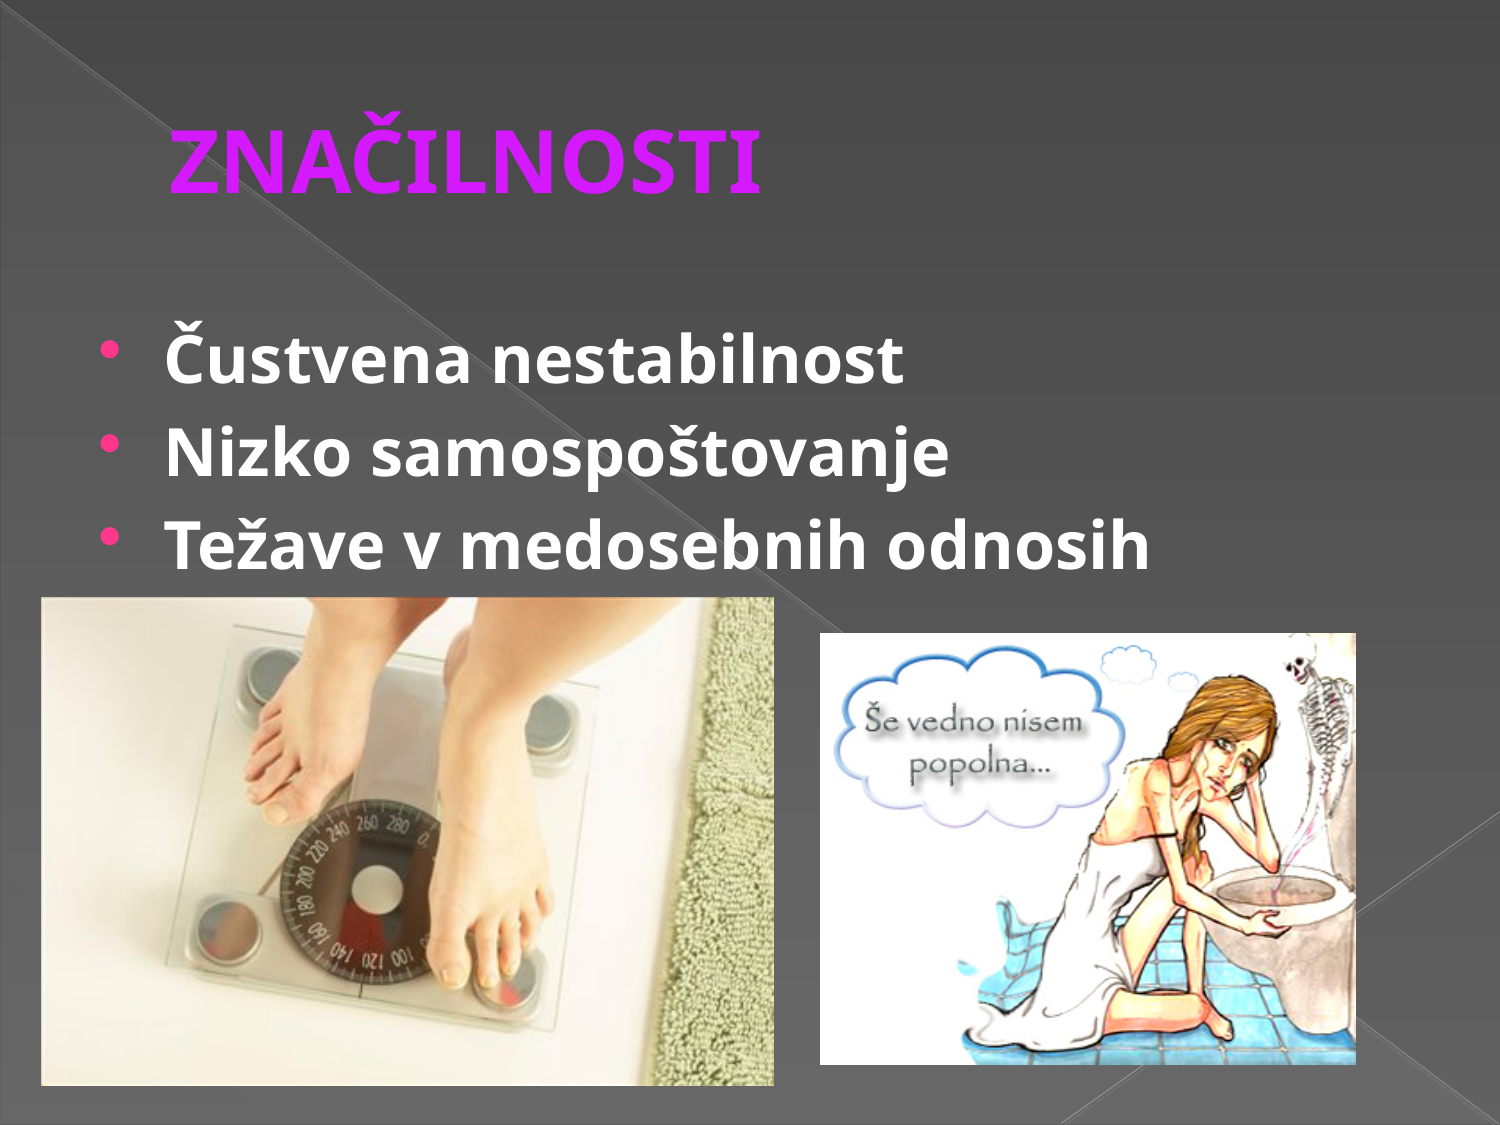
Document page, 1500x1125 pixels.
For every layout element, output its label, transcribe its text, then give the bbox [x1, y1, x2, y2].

title ZNAČILNOSTI [75, 43, 1425, 274]
picture [820, 633, 1356, 1065]
list Čustvena nestabilnost Nizko samospoštovanje Težave v medosebnih odnosih [75, 308, 1425, 1059]
picture [41, 597, 774, 1086]
